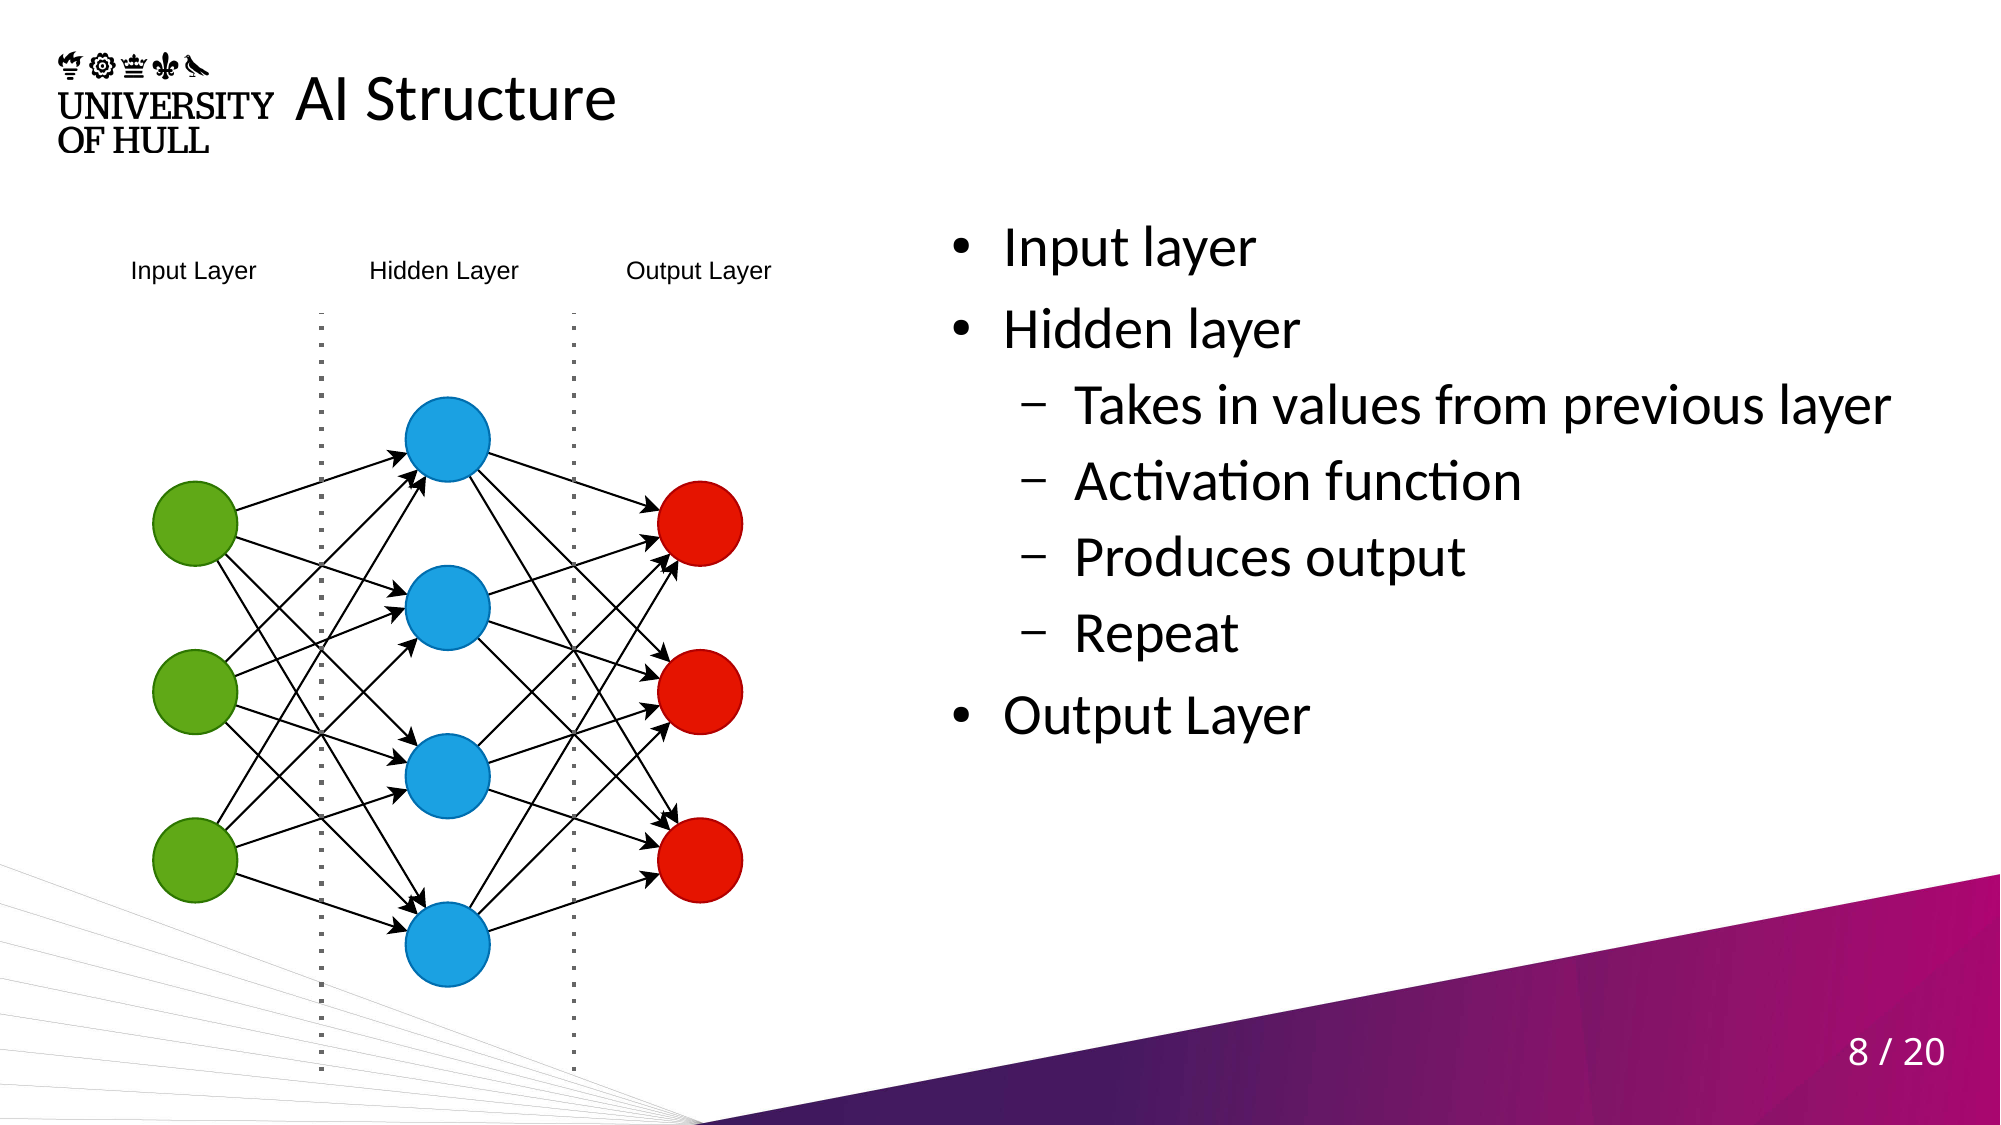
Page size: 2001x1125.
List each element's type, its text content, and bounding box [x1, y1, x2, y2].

list Input layer Hidden layer Takes in values from previous layer Activation function Produces output Repeat Output Layer [933, 224, 1938, 1063]
text_box <number> / 20 [1570, 1015, 1961, 1087]
title AI Structure [295, 42, 1932, 166]
picture [0, 0, 2000, 1125]
